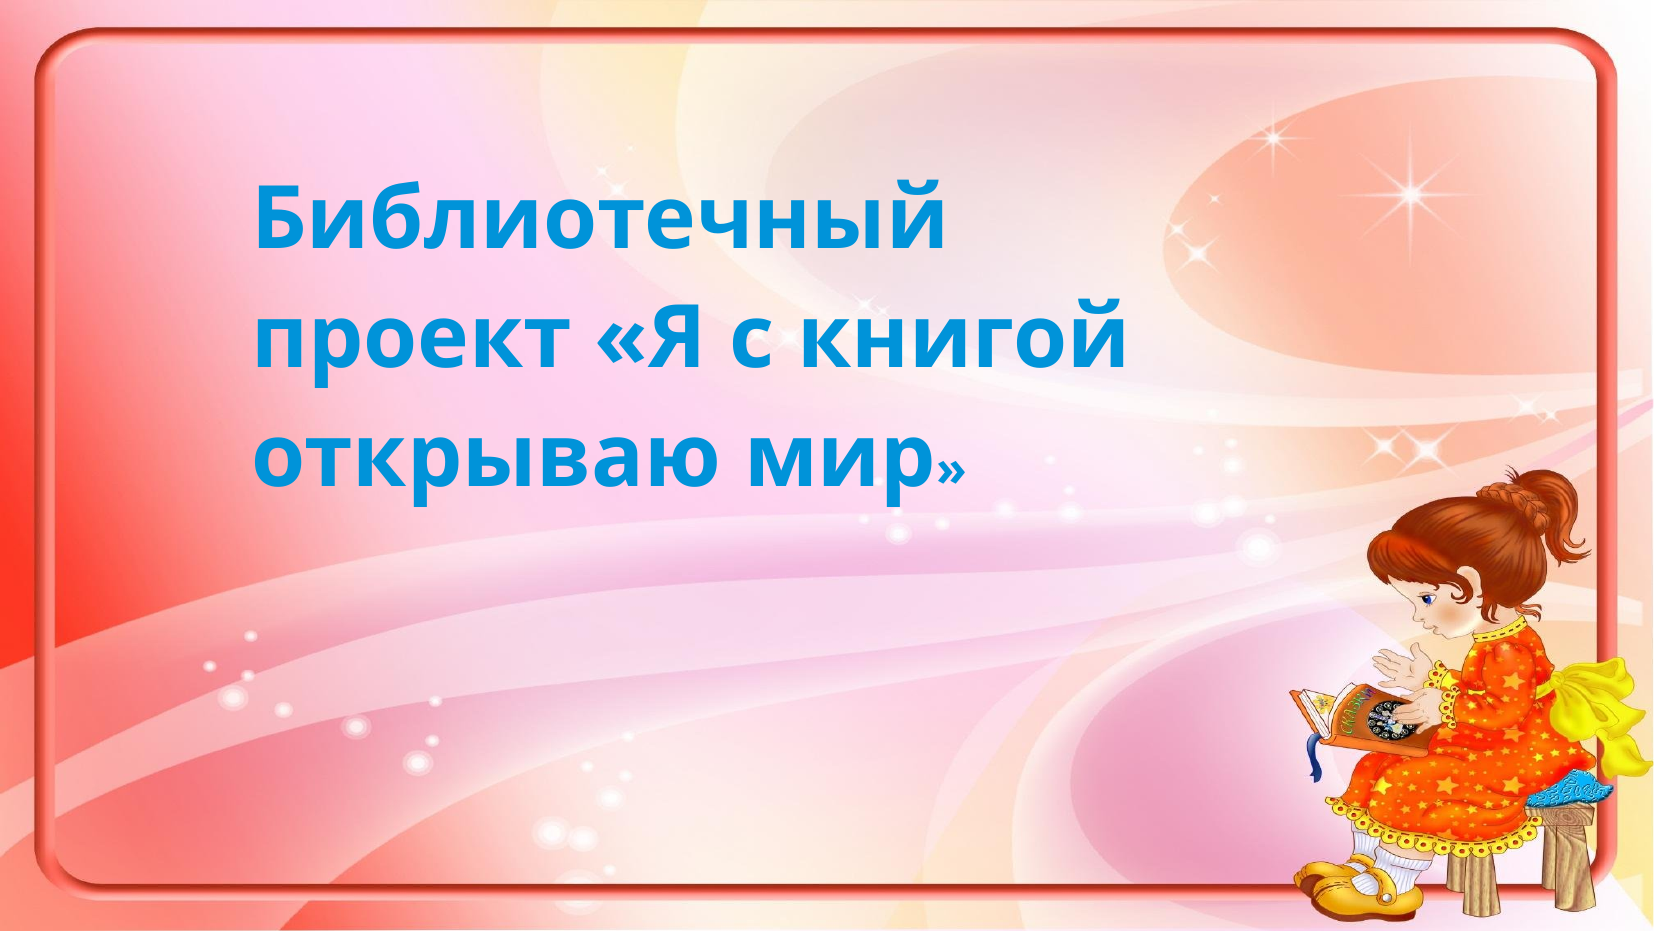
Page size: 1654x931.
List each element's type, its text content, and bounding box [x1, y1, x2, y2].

text_box Библиотечный проект «Я с книгой открываю мир» [236, 147, 1211, 798]
picture [0, 0, 1654, 931]
